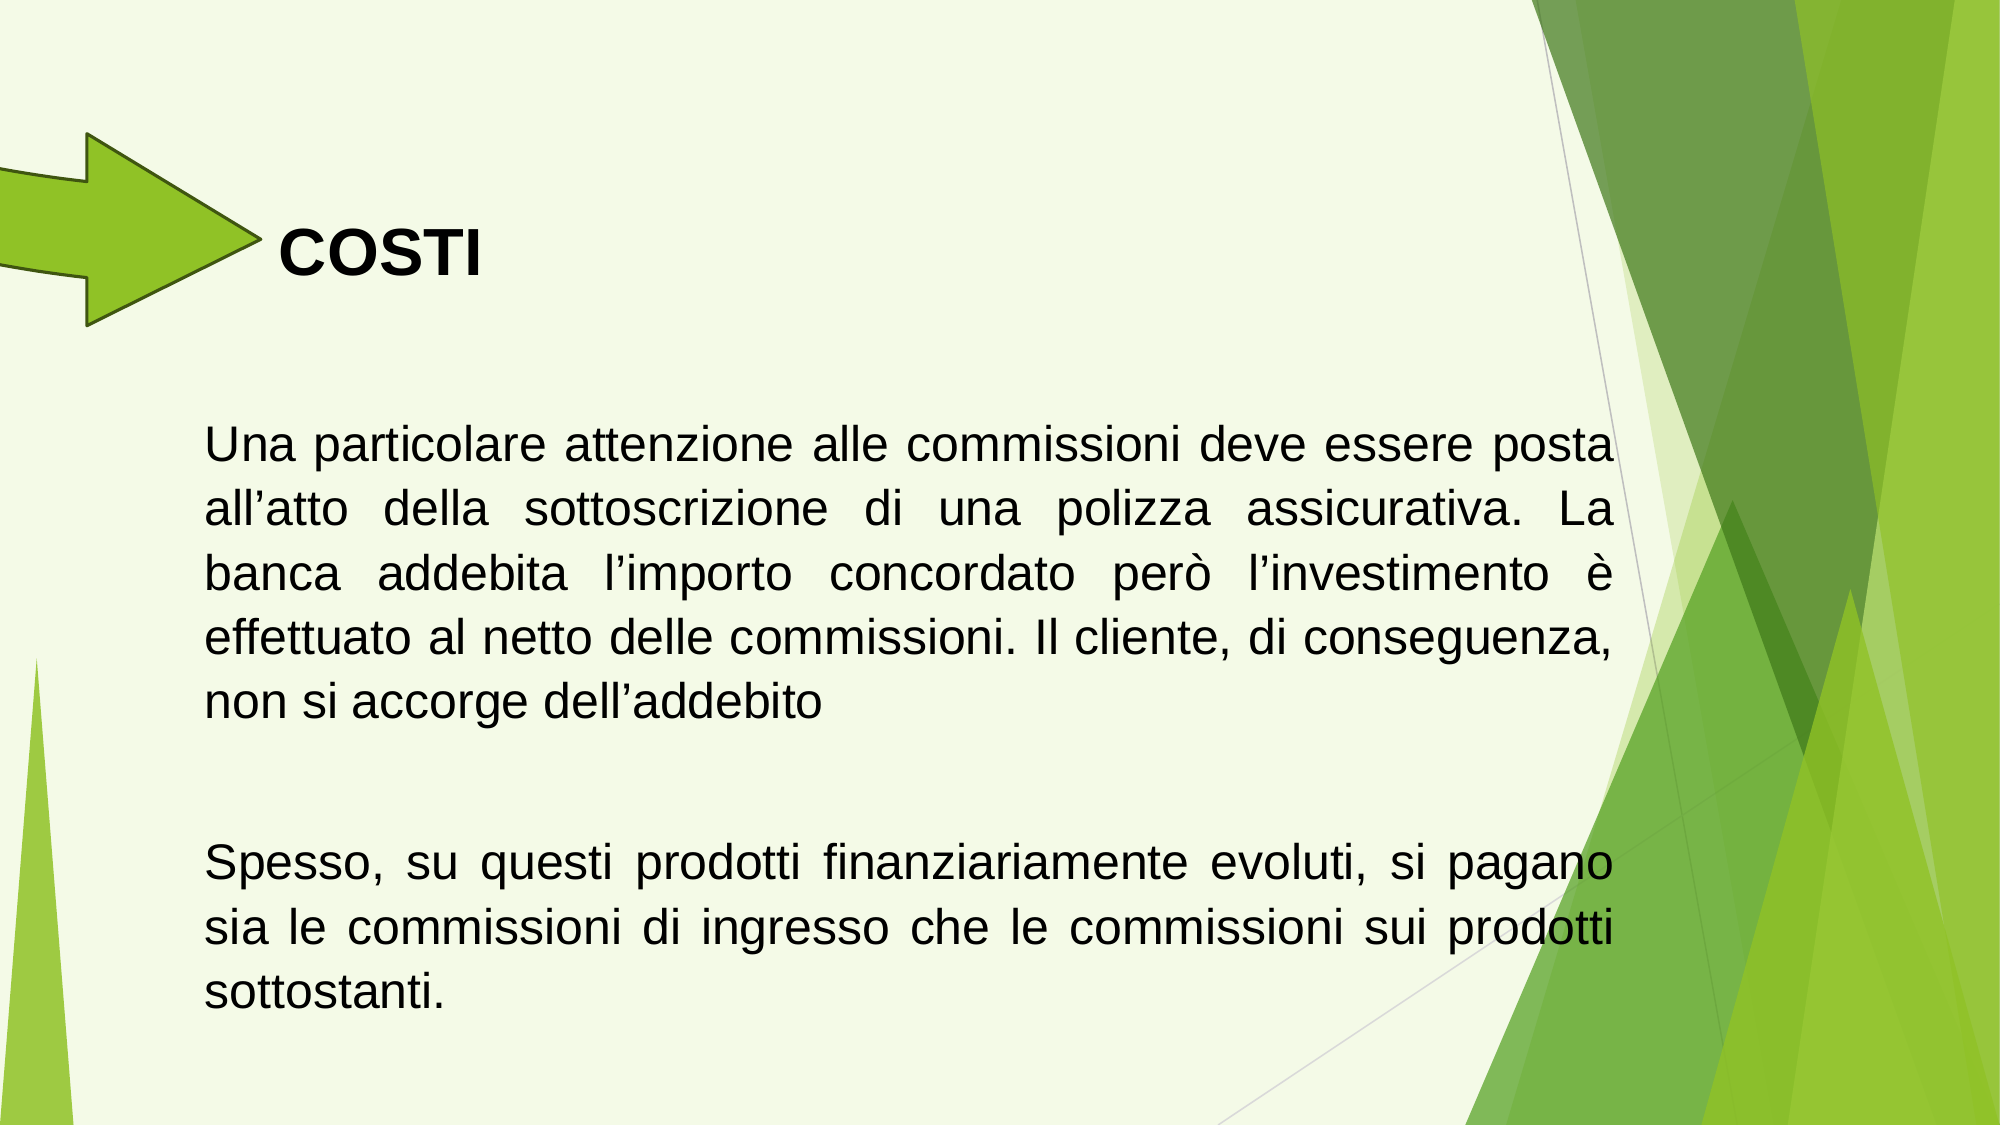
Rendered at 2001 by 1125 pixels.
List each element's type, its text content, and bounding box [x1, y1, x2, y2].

text_box [0, 133, 261, 326]
text_box COSTI Una particolare attenzione alle commissioni deve essere posta all’atto della sottoscrizione di una polizza assicurativa. La banca addebita l’importo concordato però l’investimento è effettuato al netto delle commissioni. Il cliente, di conseguenza, non si accorge dell’addebito Spesso, su questi prodotti finanziariamente evoluti, si pagano sia le commissioni di ingresso che le commissioni sui prodotti sottostanti. [190, 195, 1630, 1026]
